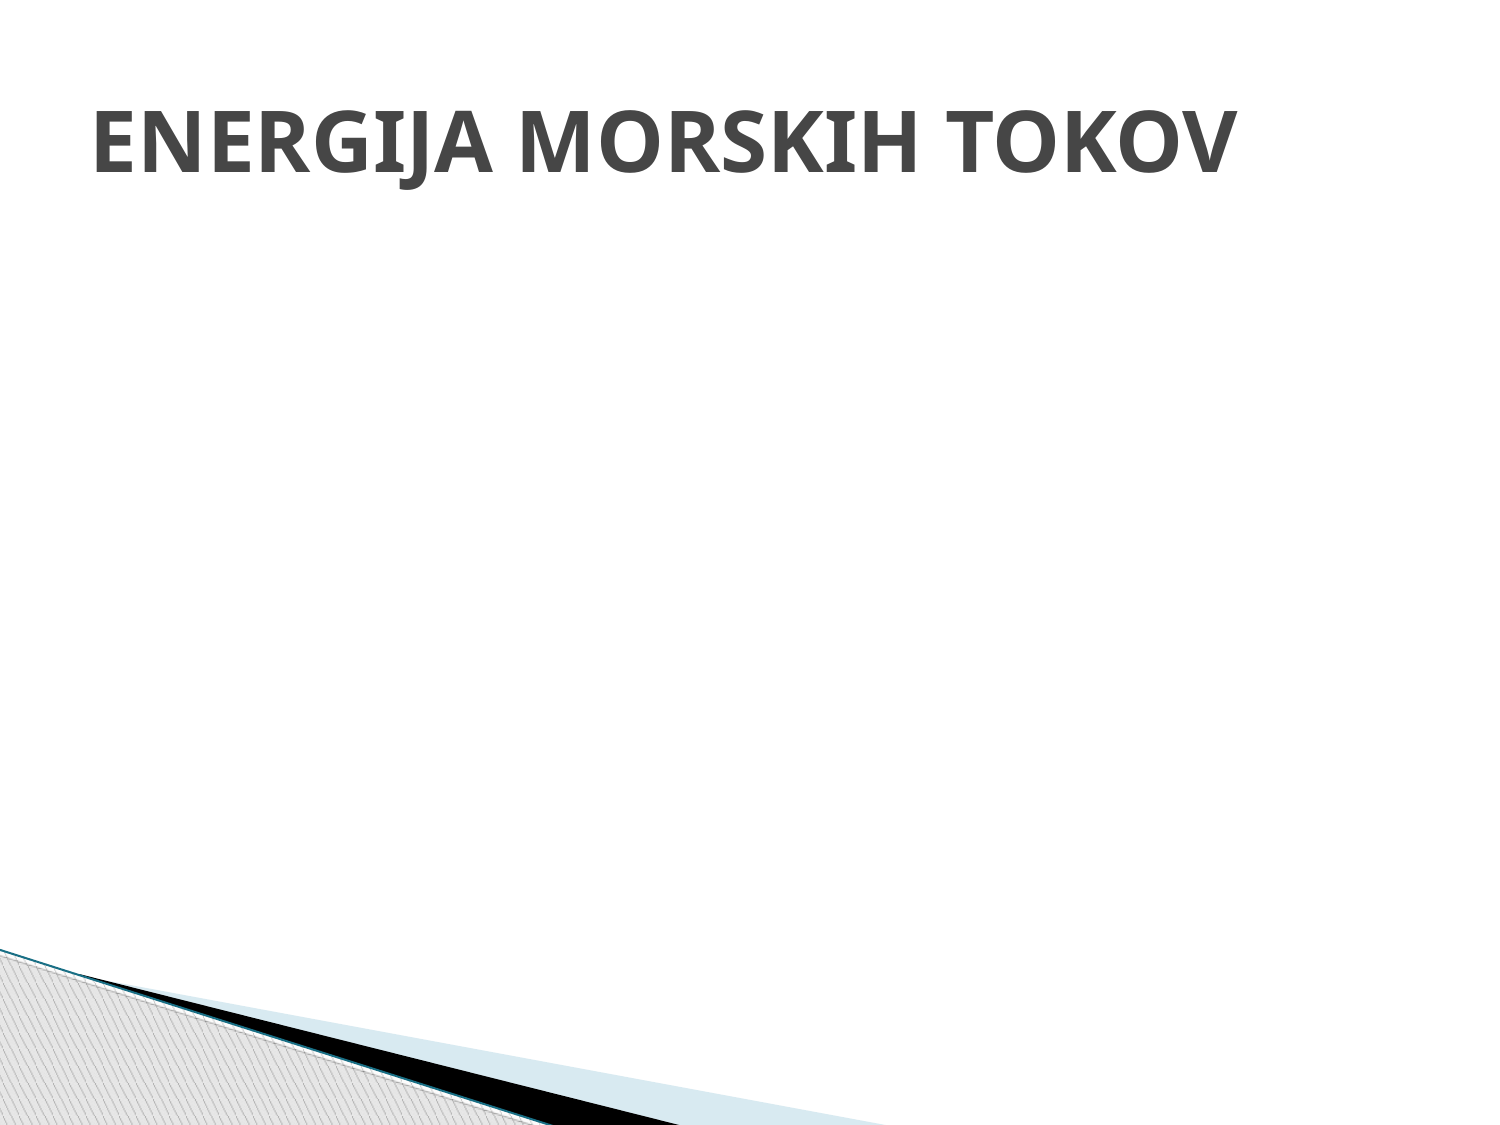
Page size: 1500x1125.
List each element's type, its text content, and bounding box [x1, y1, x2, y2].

title ENERGIJA MORSKIH TOKOV [75, 45, 1425, 233]
